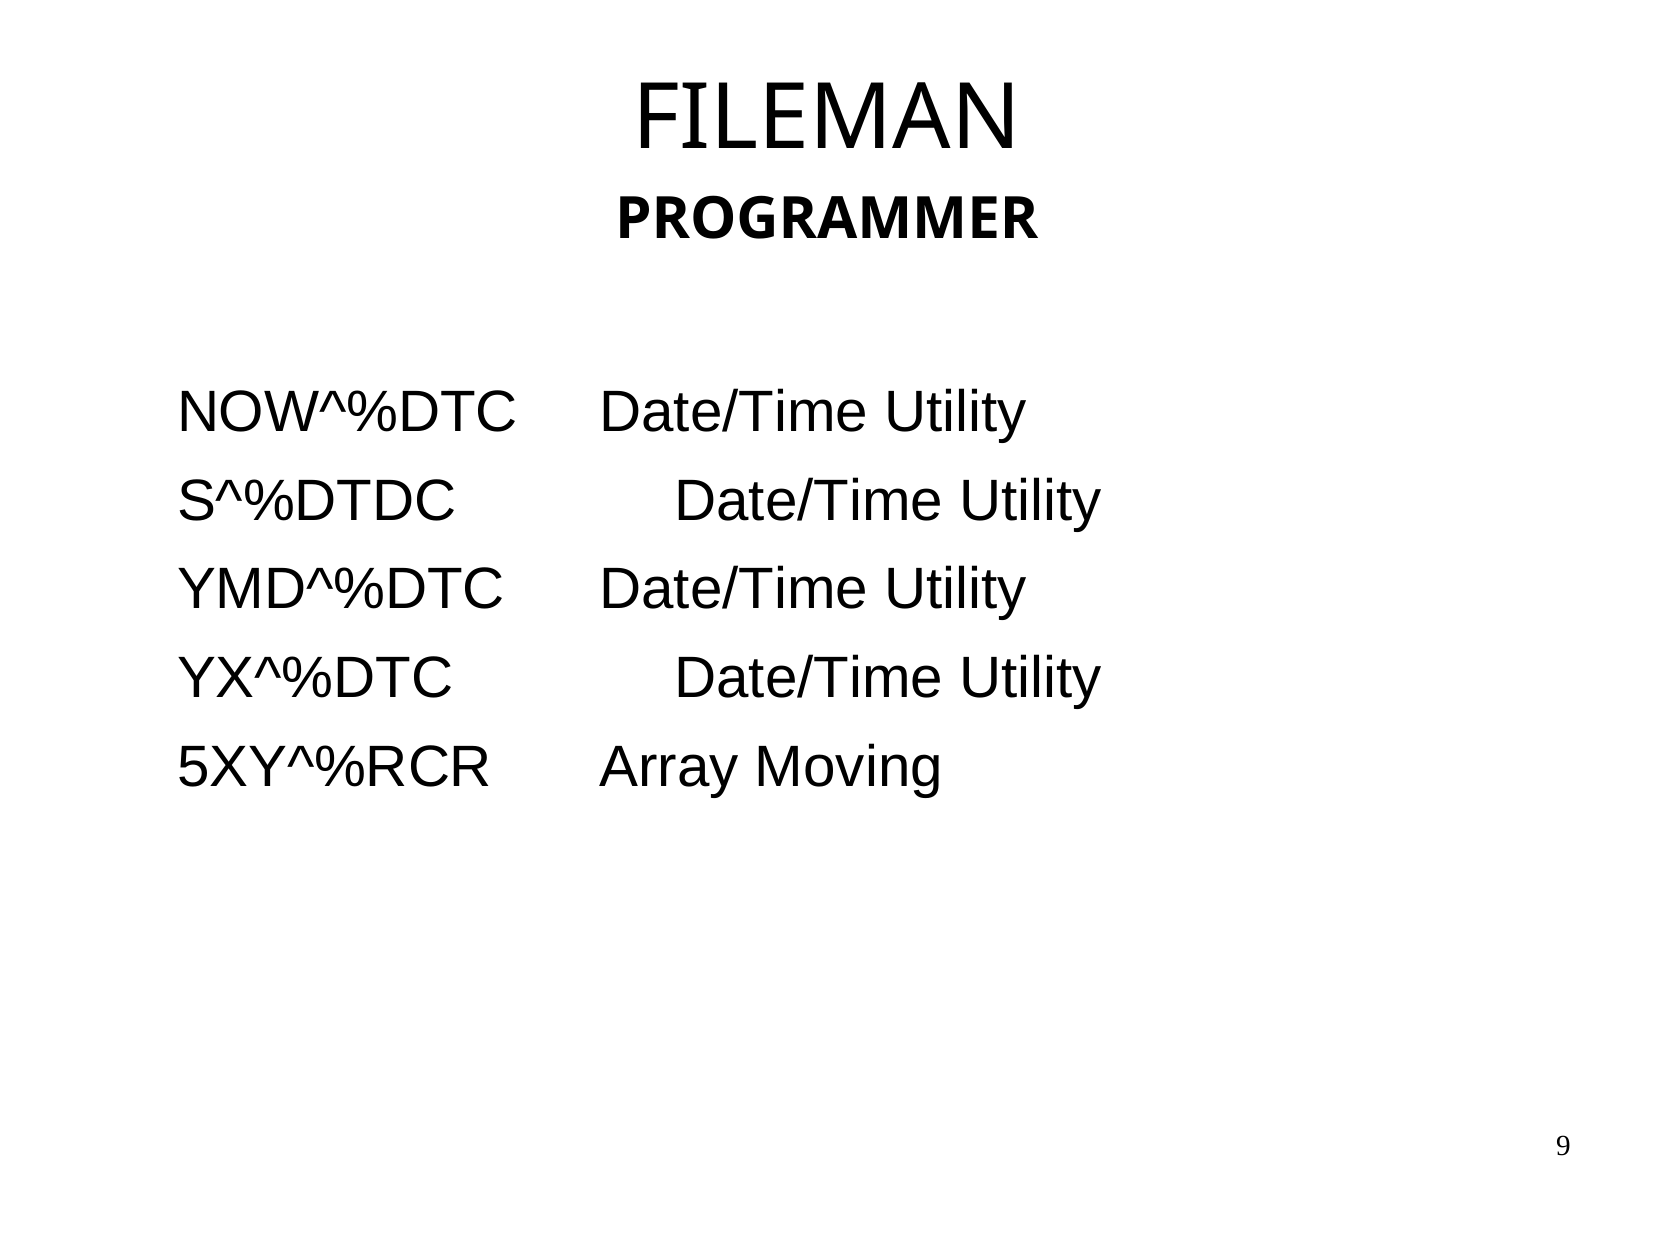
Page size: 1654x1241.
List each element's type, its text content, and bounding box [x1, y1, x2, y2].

title FILEMAN PROGRAMMER [82, 47, 1571, 259]
list NOW^%DTC Date/Time Utility S^%DTDC Date/Time Utility YMD^%DTC Date/Time Utility YX^%DTC Date/Time Utility 5XY^%RCR Array Moving [82, 290, 1571, 1094]
